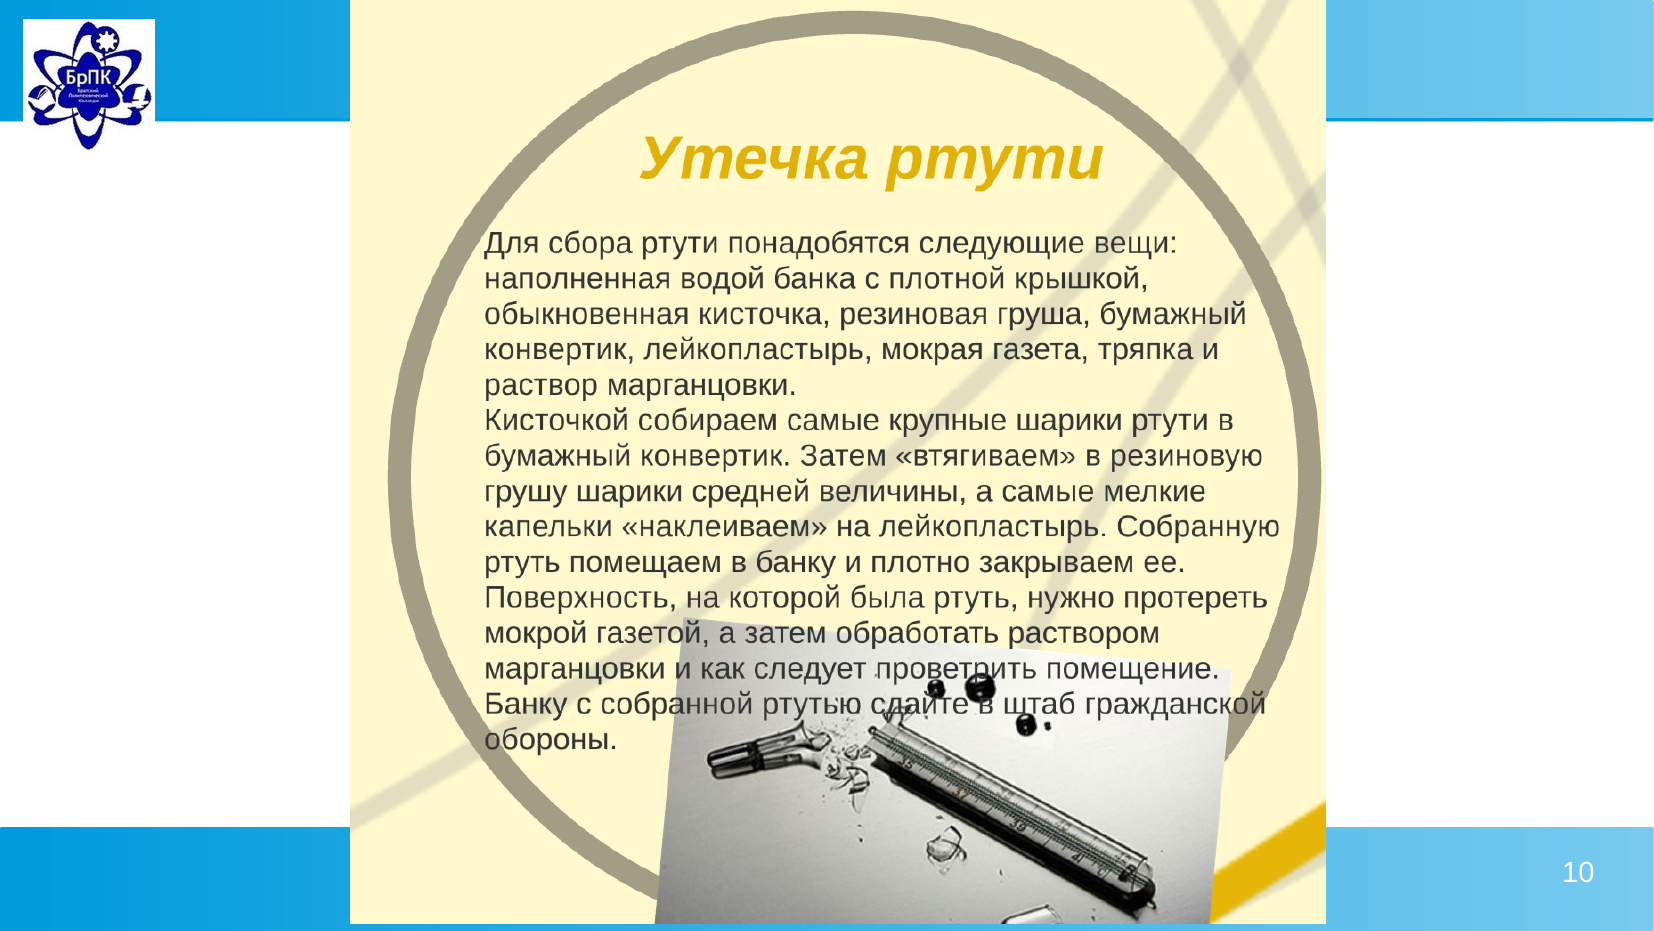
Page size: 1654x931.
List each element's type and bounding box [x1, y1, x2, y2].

picture [350, 0, 1326, 924]
picture [23, 20, 155, 151]
